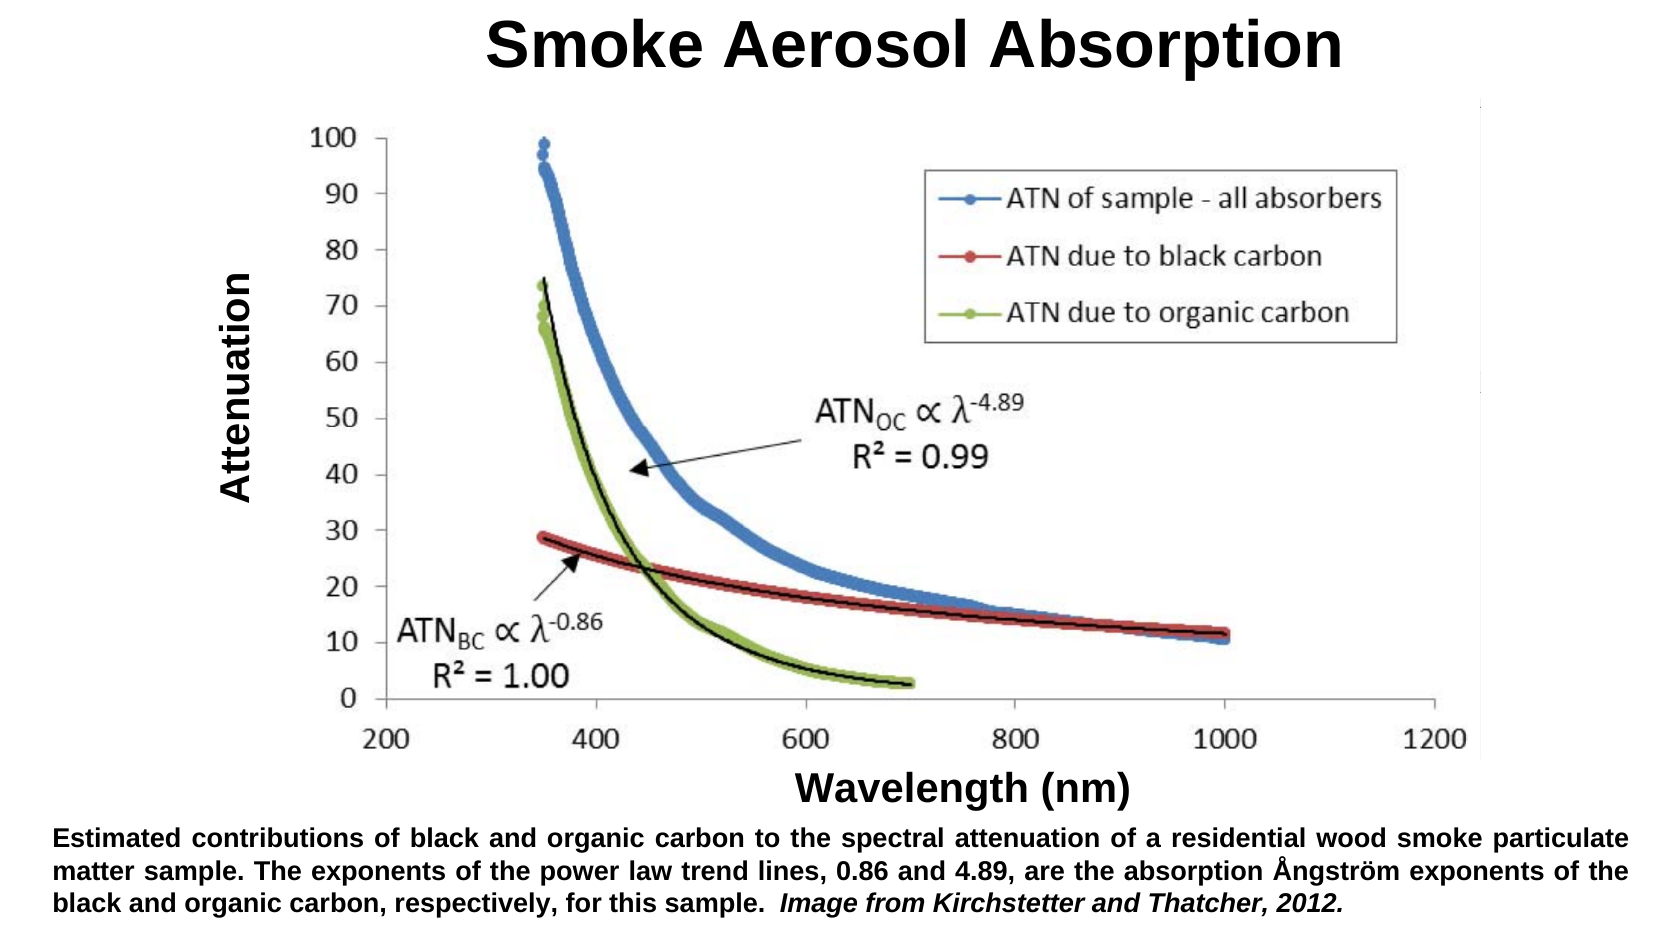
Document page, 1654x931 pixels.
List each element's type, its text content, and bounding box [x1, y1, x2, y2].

picture [301, 98, 1481, 759]
text_box Smoke Aerosol Absorption [165, 11, 1654, 79]
text_box Estimated contributions of black and organic carbon to the spectral attenuation of a residential wood smoke particulate matter sample. The exponents of the power law trend lines, 0.86 and 4.89, are the absorption Ångström exponents of the black and organic carbon, respectively, for this sample. Image from Kirchstetter and Thatcher, 2012. [37, 813, 1644, 926]
text_box Attenuation [200, 226, 275, 550]
text_box Wavelength (nm) [537, 753, 1389, 813]
